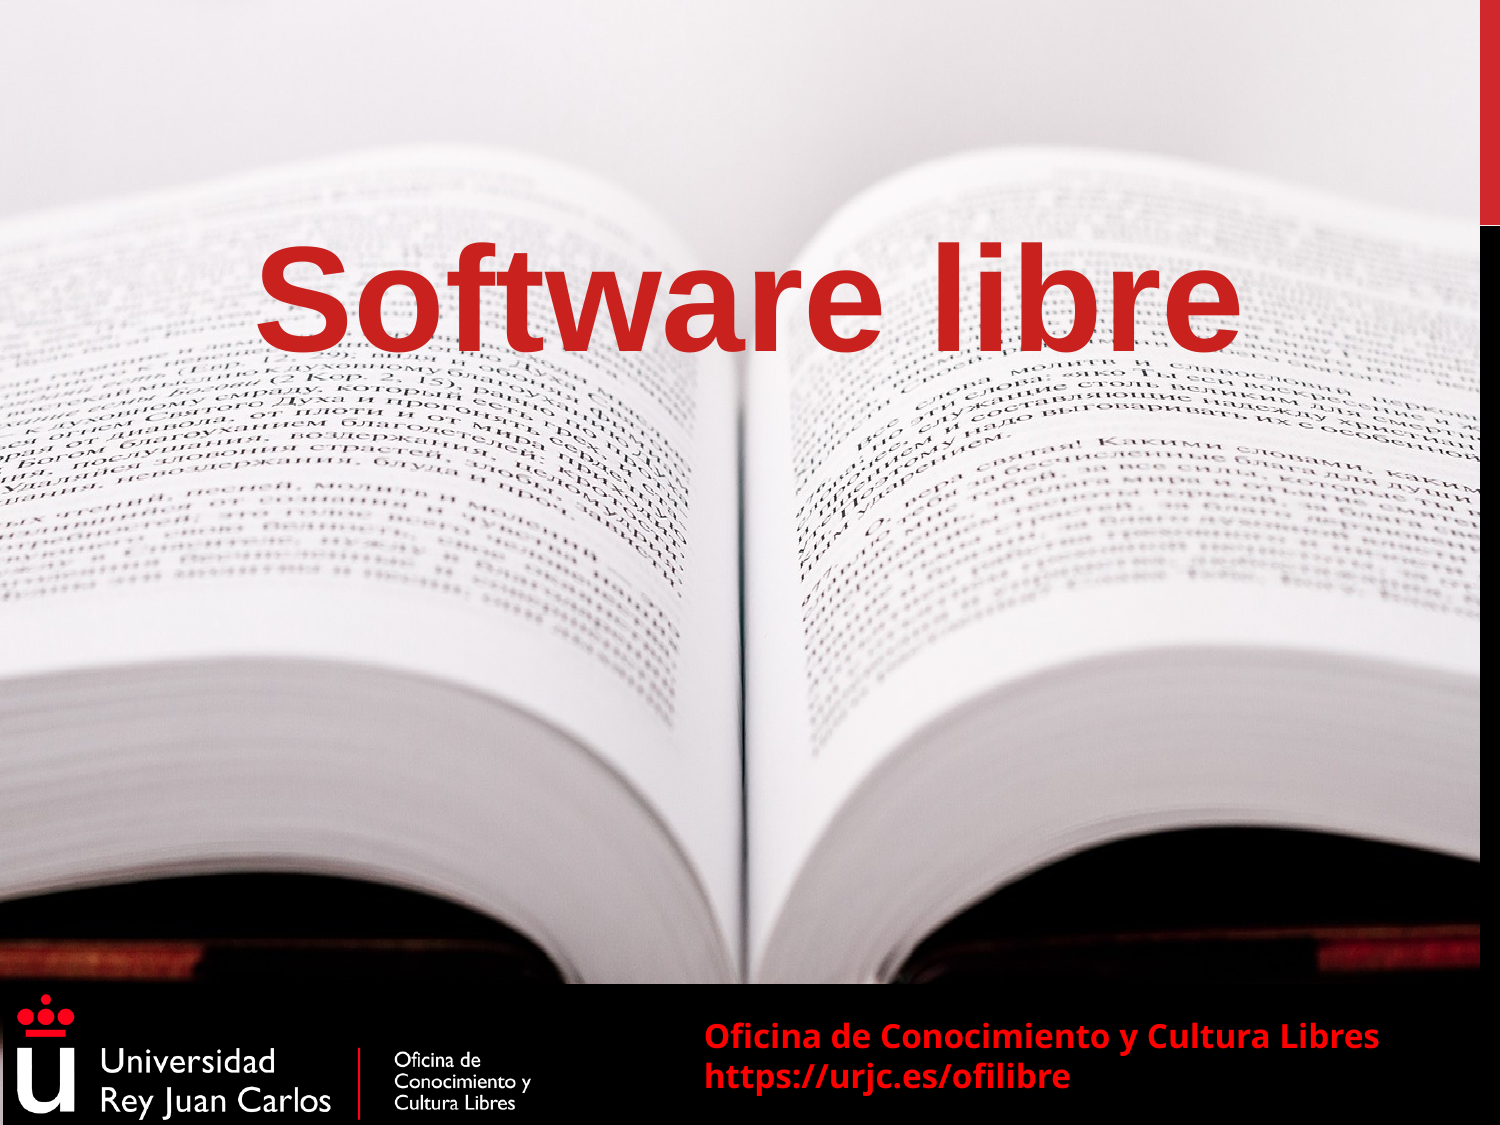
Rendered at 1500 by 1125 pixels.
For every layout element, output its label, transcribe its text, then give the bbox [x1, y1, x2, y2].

text_box Software libre [30, 208, 1471, 496]
picture [17, 994, 531, 1120]
title [75, 496, 1425, 661]
picture [0, 0, 1500, 1125]
